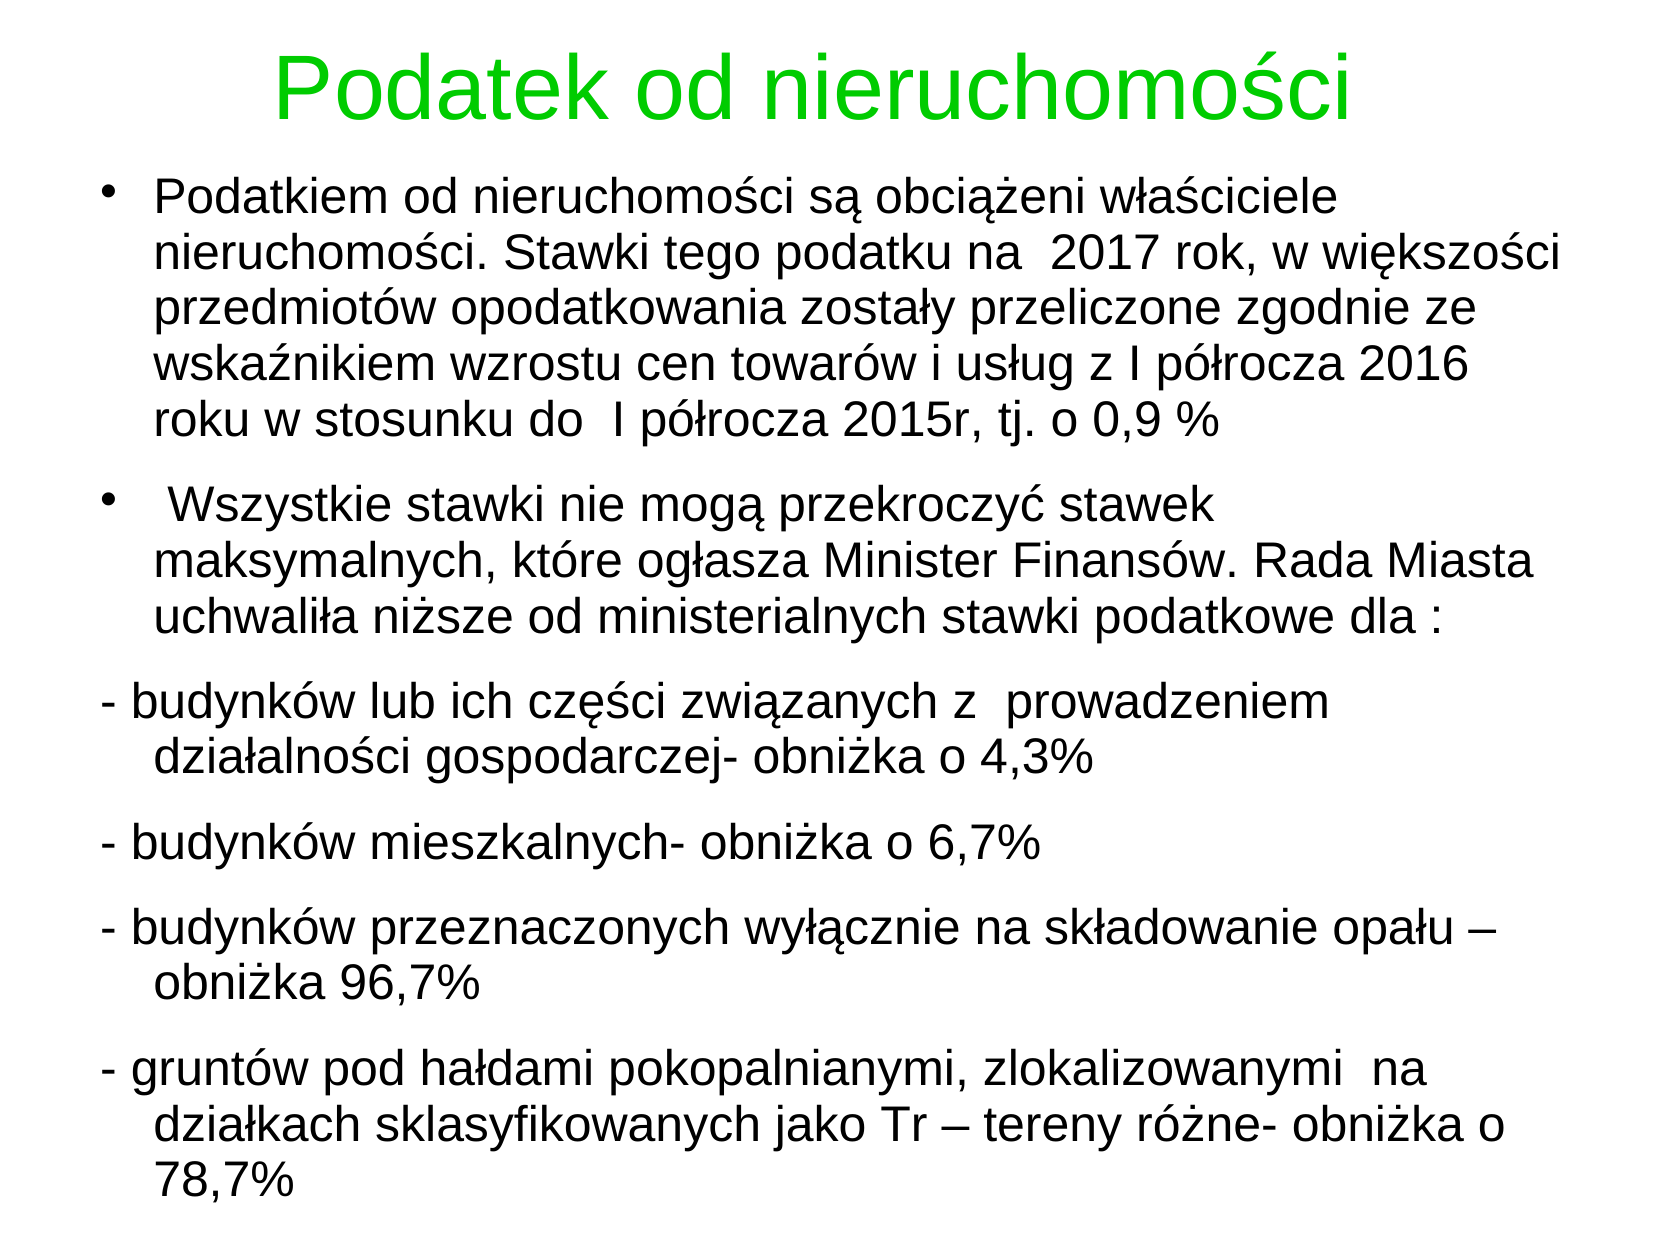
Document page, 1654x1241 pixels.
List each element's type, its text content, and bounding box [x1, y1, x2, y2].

title Podatek od nieruchomości [82, 0, 1571, 165]
list Podatkiem od nieruchomości są obciążeni właściciele nieruchomości. Stawki tego podatku na 2017 rok, w większości przedmiotów opodatkowania zostały przeliczone zgodnie ze wskaźnikiem wzrostu cen towarów i usług z I półrocza 2016 roku w stosunku do I półrocza 2015r, tj. o 0,9 % Wszystkie stawki nie mogą przekroczyć stawek maksymalnych, które ogłasza Minister Finansów. Rada Miasta uchwaliła niższe od ministerialnych stawki podatkowe dla : - budynków lub ich części związanych z prowadzeniem działalności gospodarczej- obniżka o 4,3% - budynków mieszkalnych- obniżka o 6,7% - budynków przeznaczonych wyłącznie na składowanie opału – obniżka 96,7% - gruntów pod hałdami pokopalnianymi, zlokalizowanymi na działkach sklasyfikowanych jako Tr – tereny różne- obniżka o 78,7% [82, 165, 1571, 1226]
